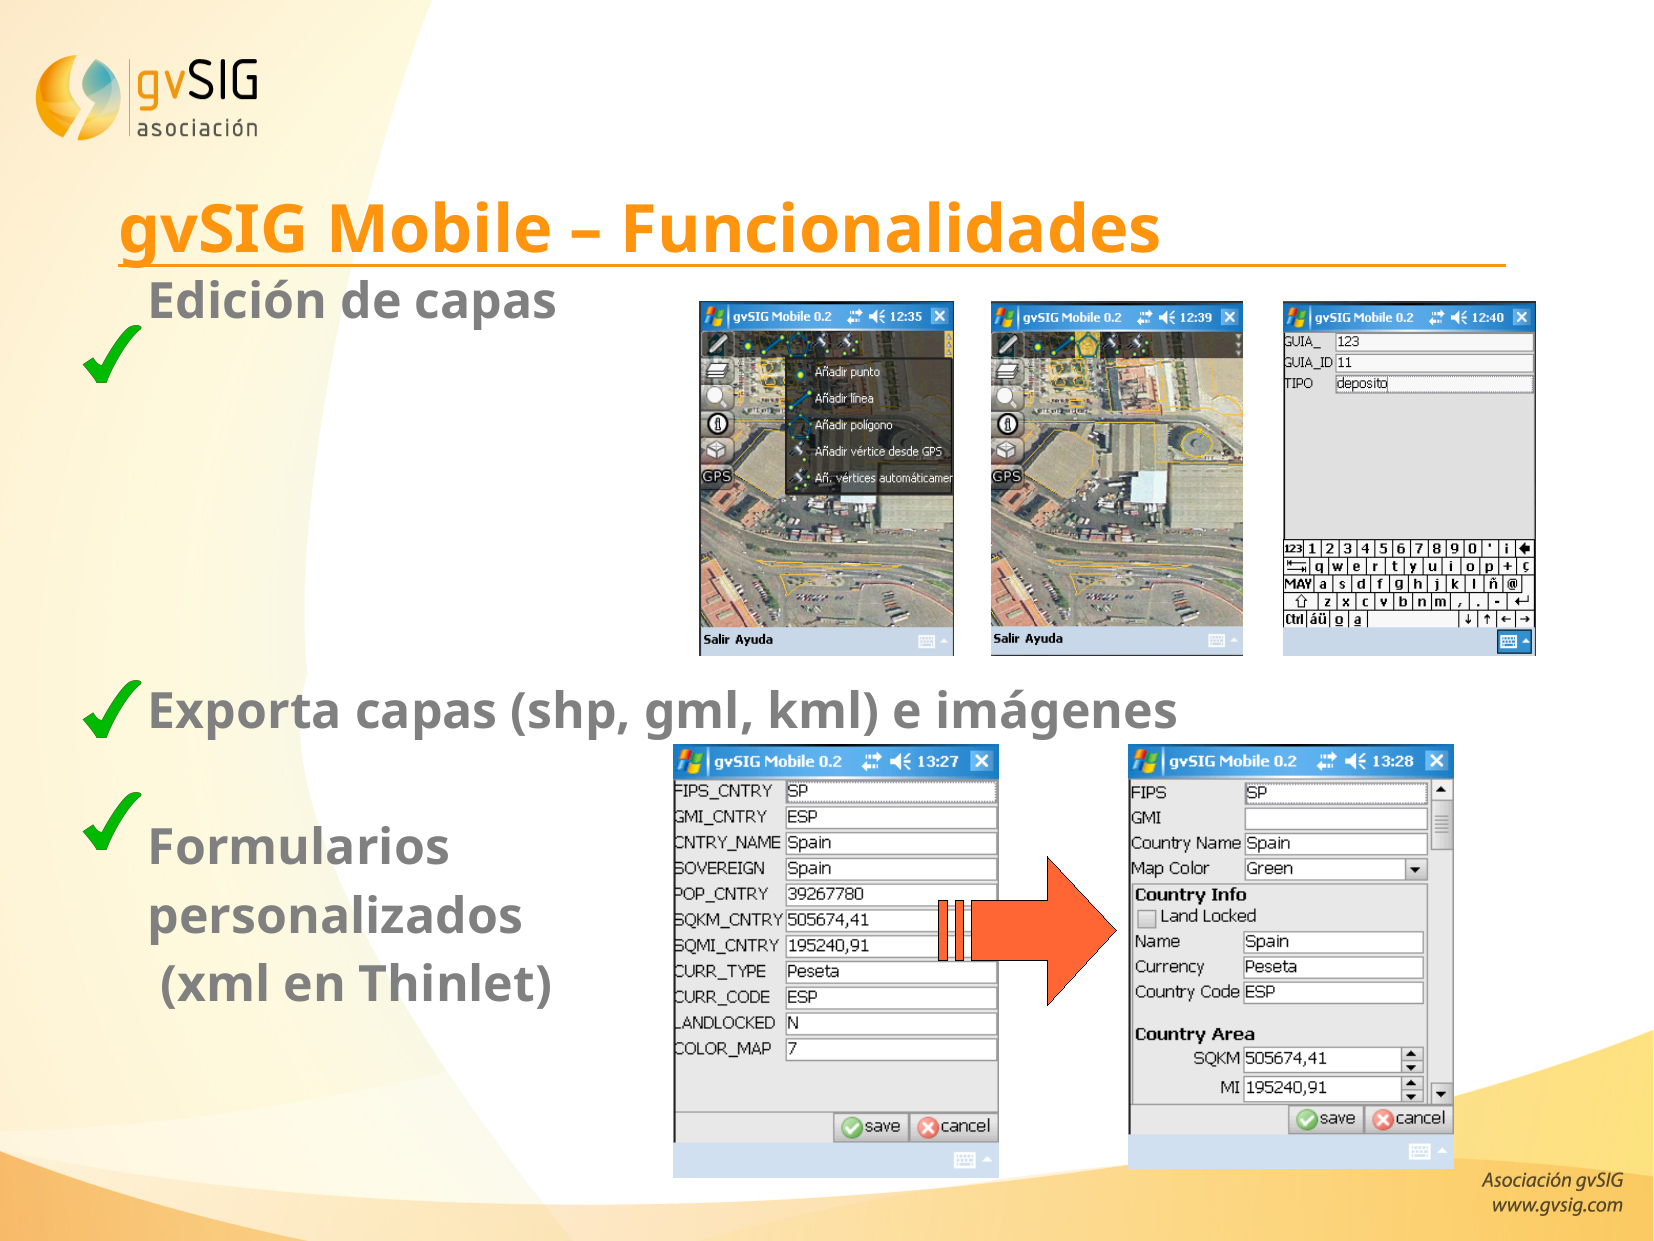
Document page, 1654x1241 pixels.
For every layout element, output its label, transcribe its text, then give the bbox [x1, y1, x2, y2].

title Edición de capas Exporta capas (shp, gml, kml) e imágenes Formularios personalizados (xml en Thinlet) [147, 330, 1565, 1088]
text_box [938, 900, 948, 961]
title gvSIG Mobile – Funcionalidades [118, 177, 1607, 276]
text_box [971, 856, 1117, 1006]
text_box [955, 900, 964, 961]
picture [0, 0, 1654, 1241]
